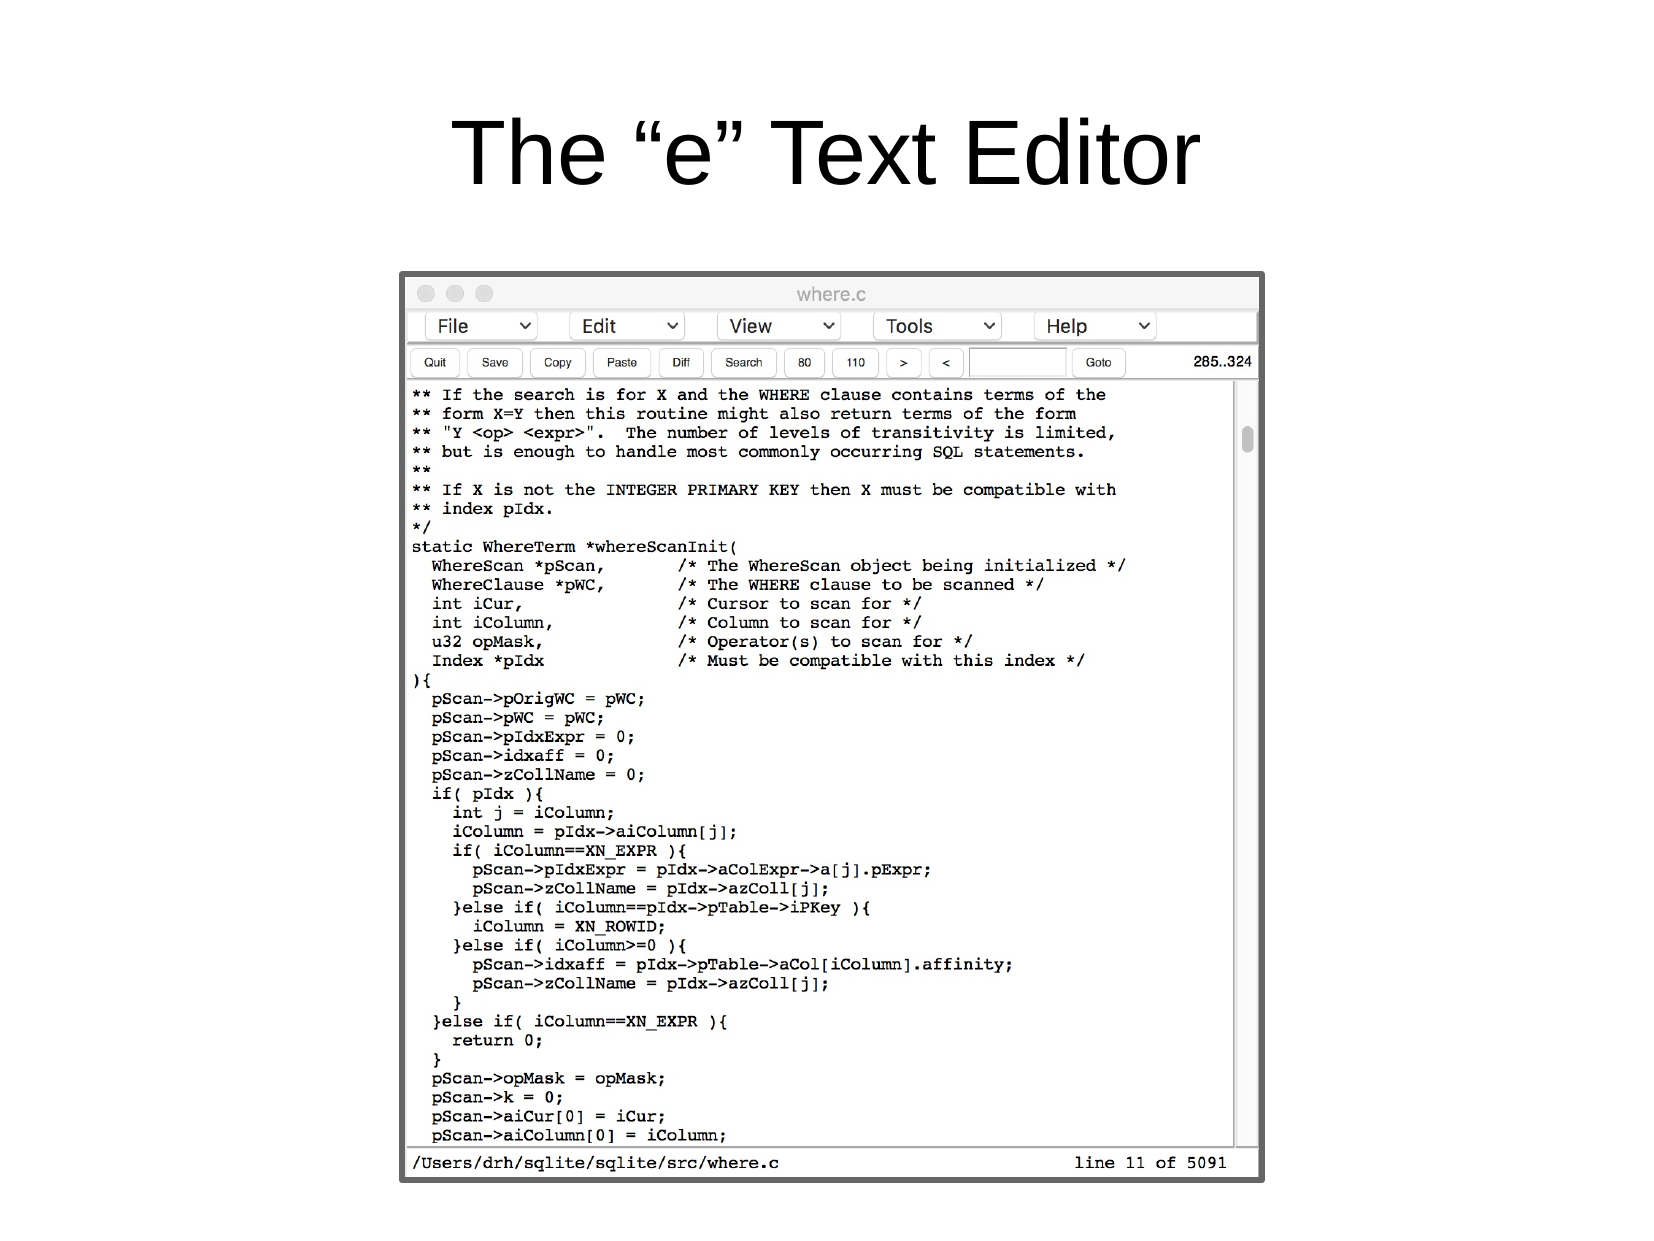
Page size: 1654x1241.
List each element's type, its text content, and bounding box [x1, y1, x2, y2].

picture [405, 277, 1259, 1178]
title The “e” Text Editor [82, 49, 1571, 257]
